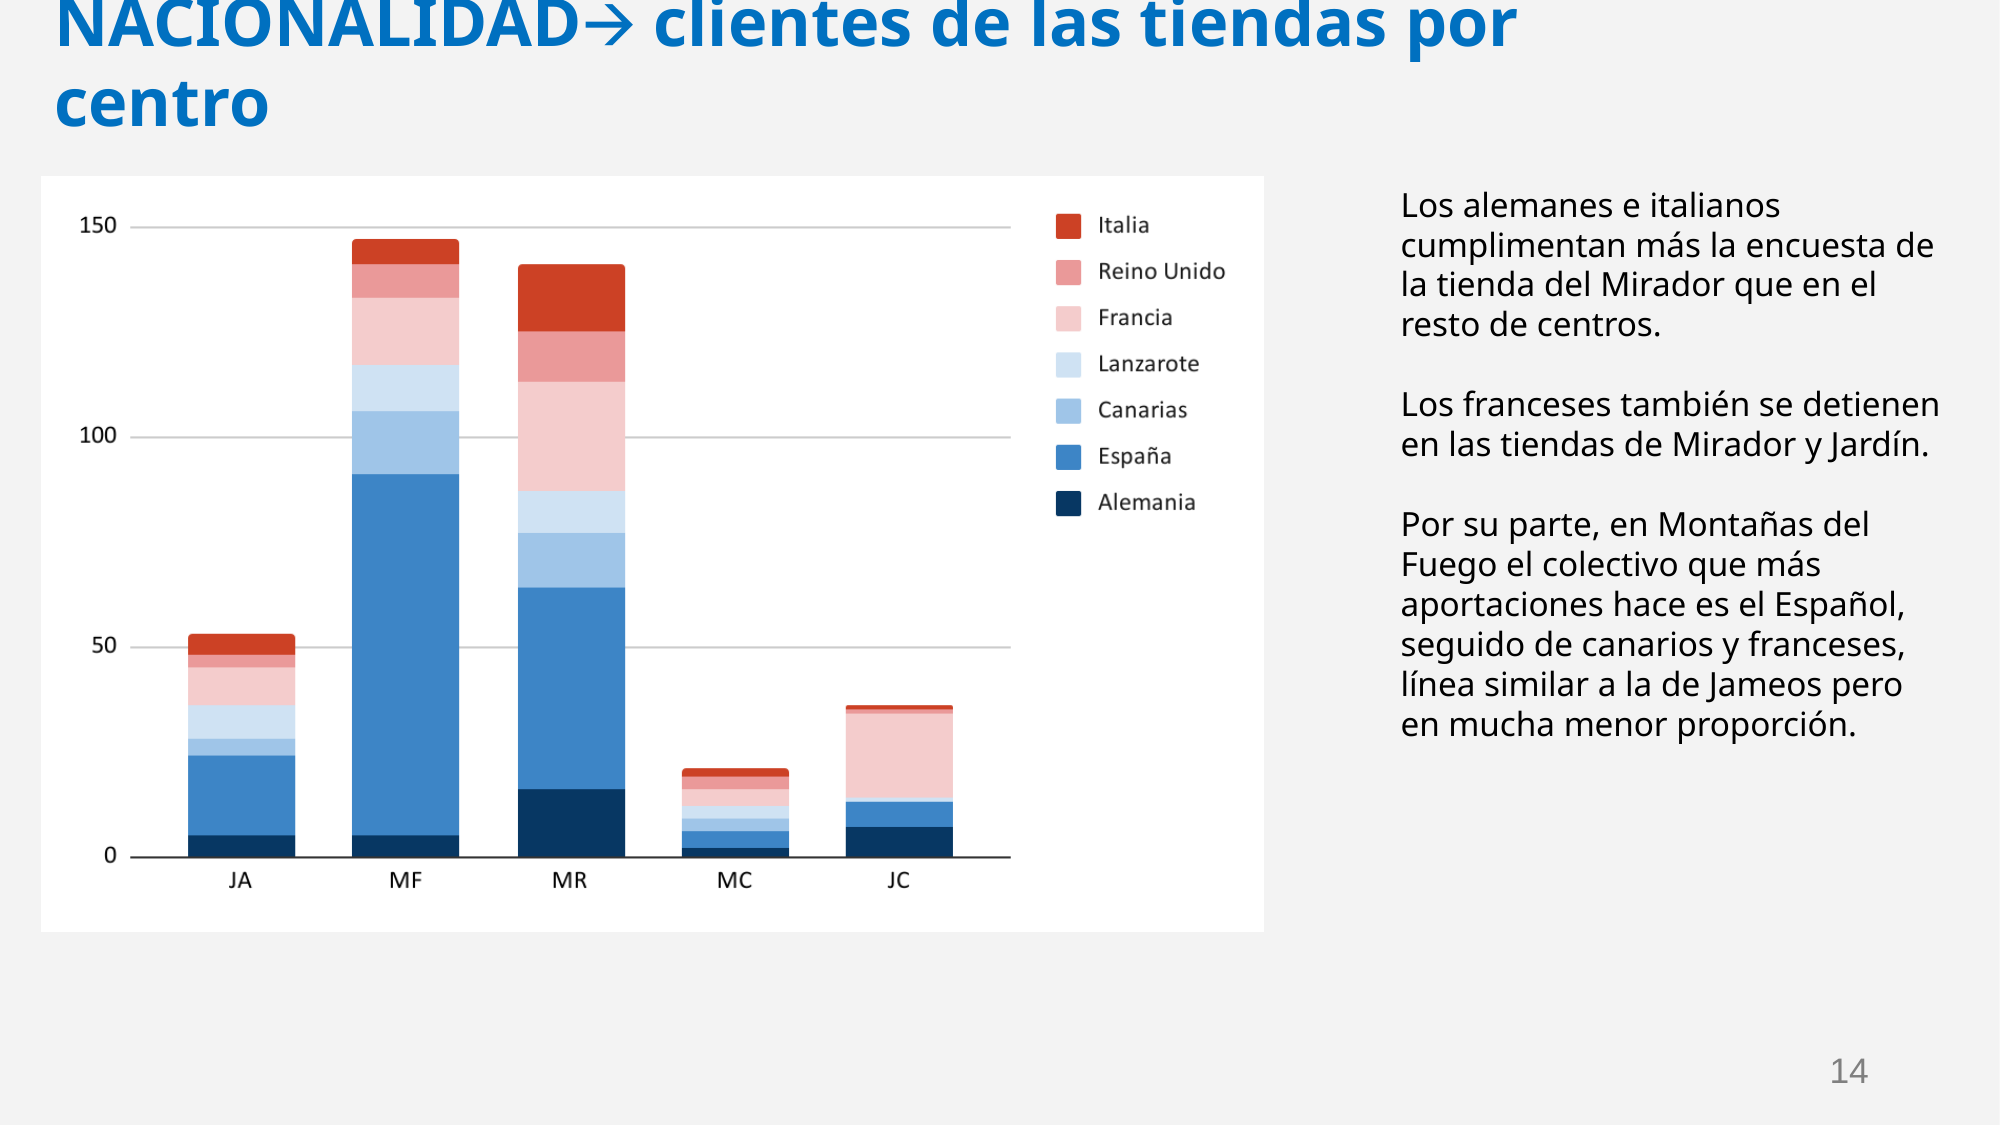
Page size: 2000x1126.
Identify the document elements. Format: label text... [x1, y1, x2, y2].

picture [41, 176, 1264, 932]
text_box Los alemanes e italianos cumplimentan más la encuesta de la tienda del Mirador que en el resto de centros. Los franceses también se detienen en las tiendas de Mirador y Jardín. Por su parte, en Montañas del Fuego el colectivo que más aportaciones hace es el Español, seguido de canarios y franceses, línea similar a la de Jameos pero en mucha menor proporción. [1385, 176, 1965, 752]
text_box NACIONALIDAD🡪 clientes de las tiendas por centro [54, 0, 1729, 120]
slide_number <number> [1420, 1039, 1887, 1100]
